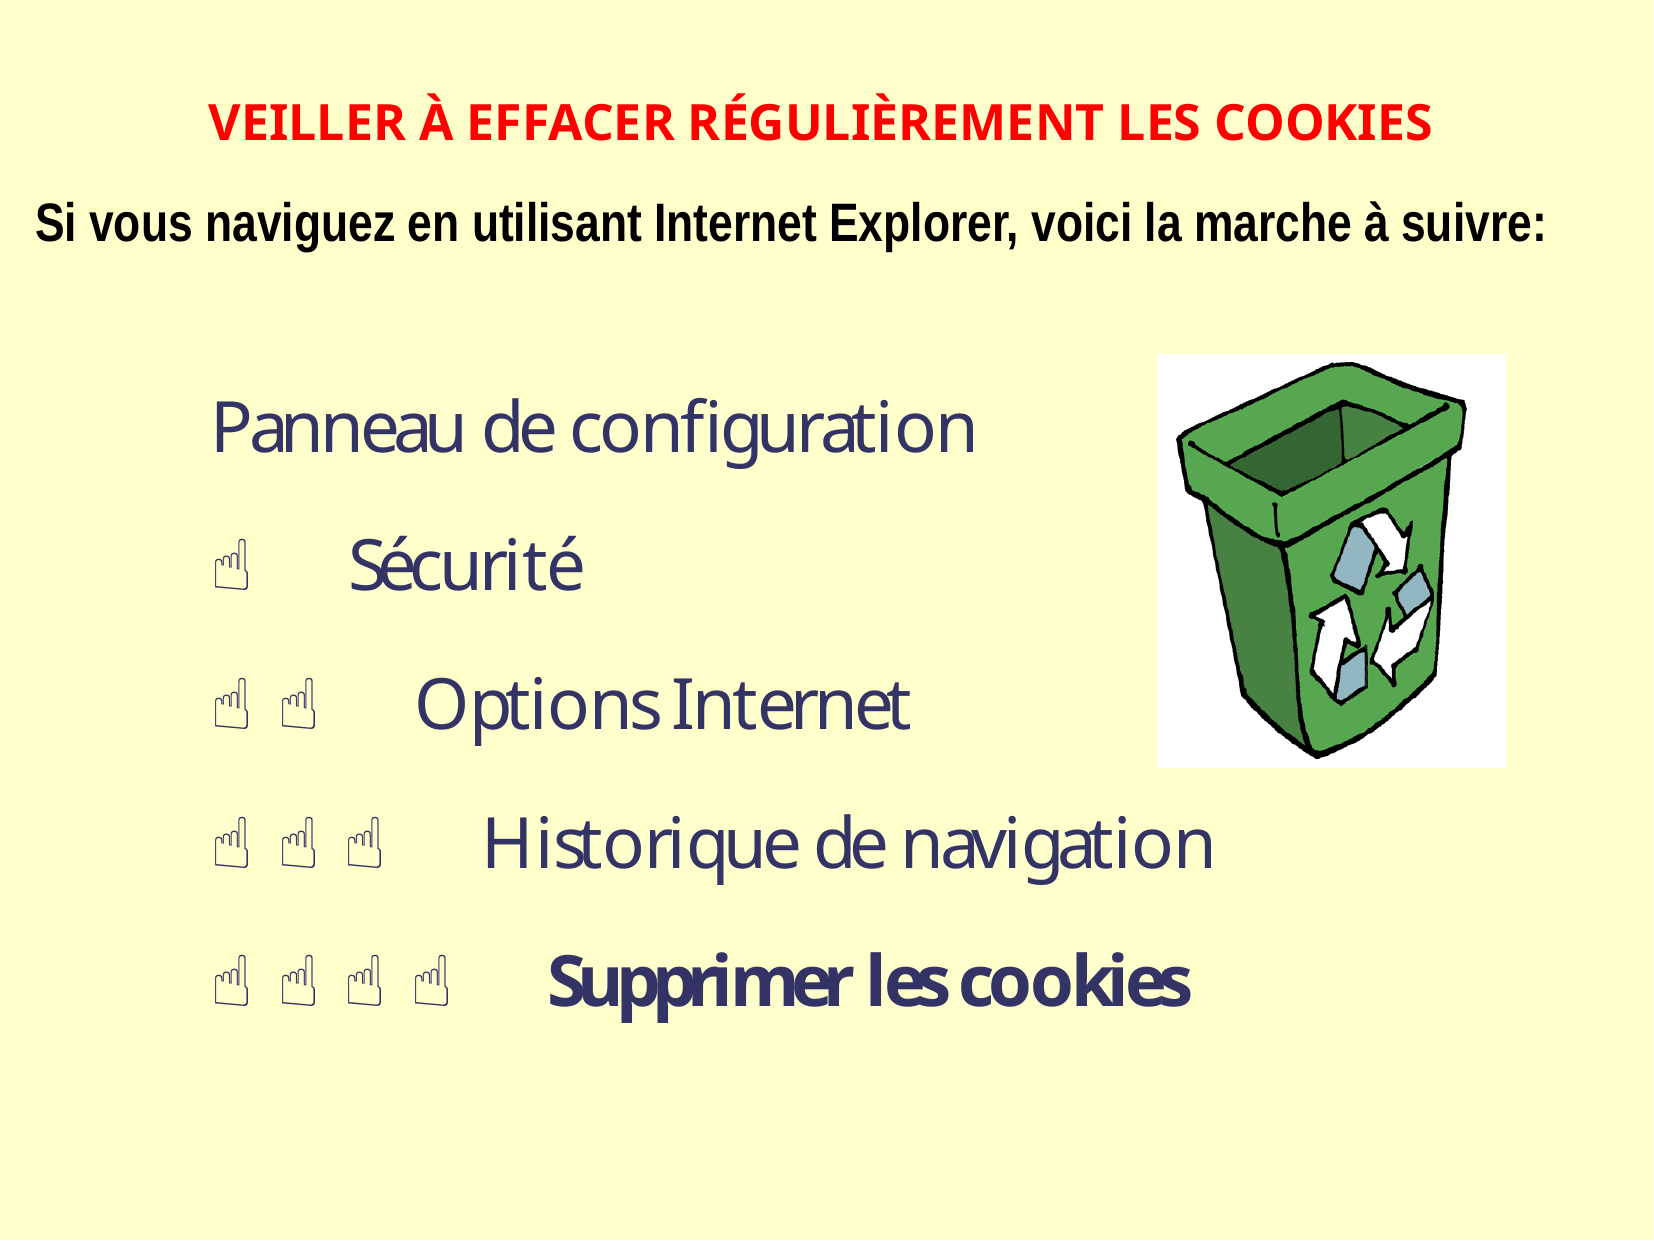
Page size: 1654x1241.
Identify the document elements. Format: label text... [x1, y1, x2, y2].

text_box Si vous naviguez en utilisant Internet Explorer, voici la marche à suivre: [177, 177, 1418, 266]
chart [88, 383, 1577, 1083]
picture [1157, 354, 1506, 768]
title VEILLER À EFFACER RÉGULIÈREMENT LES COOKIES [76, 0, 1565, 208]
